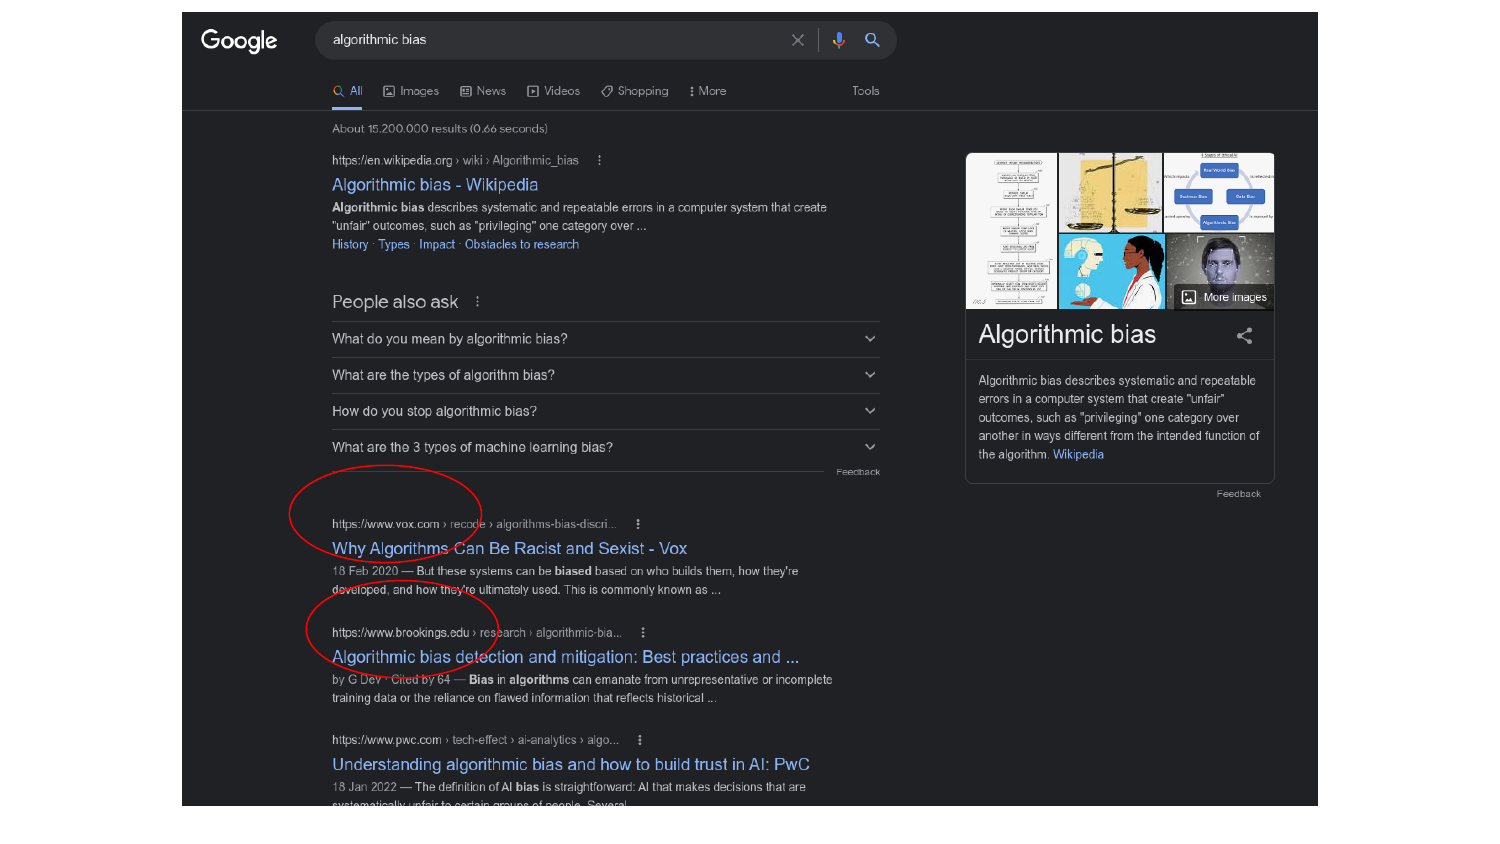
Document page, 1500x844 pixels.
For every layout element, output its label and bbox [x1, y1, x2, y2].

picture [182, 12, 1318, 806]
